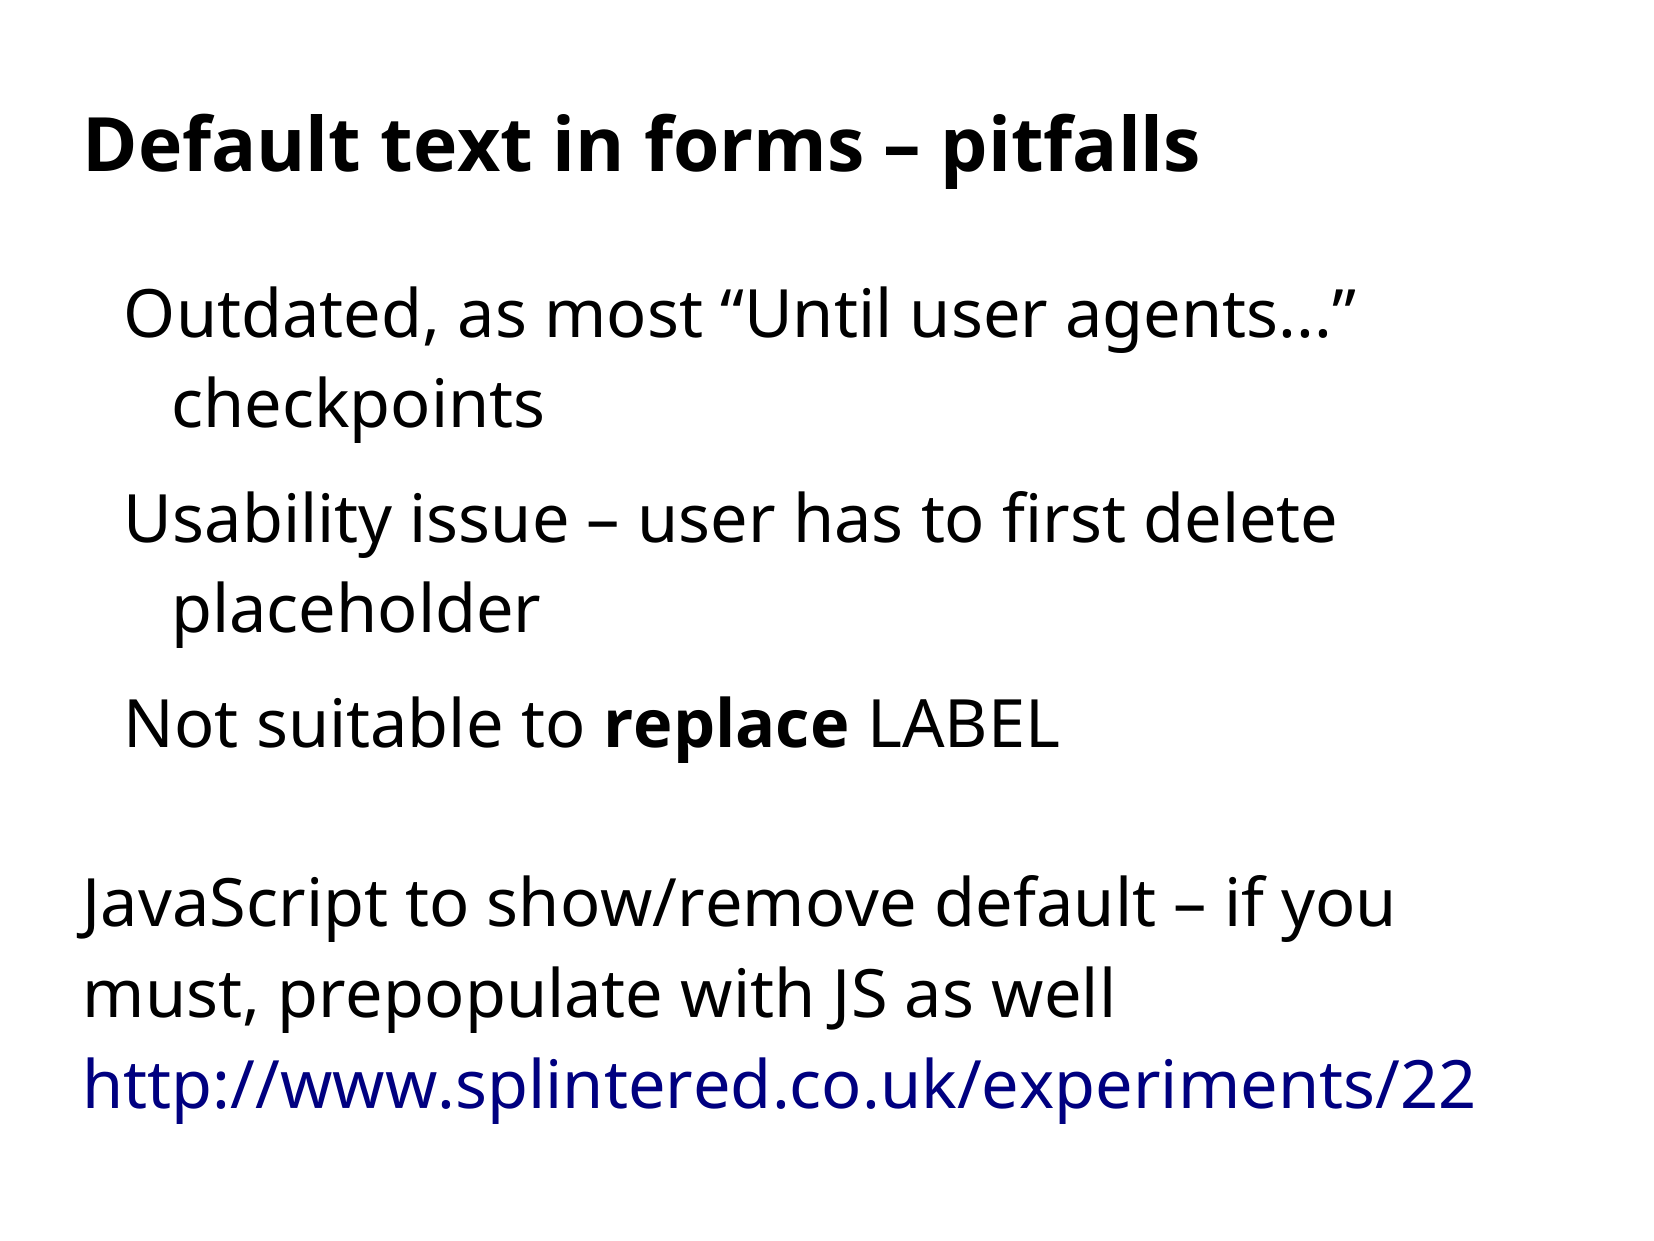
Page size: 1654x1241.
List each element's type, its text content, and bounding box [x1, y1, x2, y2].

title Default text in forms – pitfalls [82, 86, 1571, 200]
list Outdated, as most “Until user agents...” checkpoints Usability issue – user has to first delete placeholder Not suitable to replace LABEL JavaScript to show/remove default – if you must, prepopulate with JS as well http://www.splintered.co.uk/experiments/22 [82, 265, 1571, 1137]
